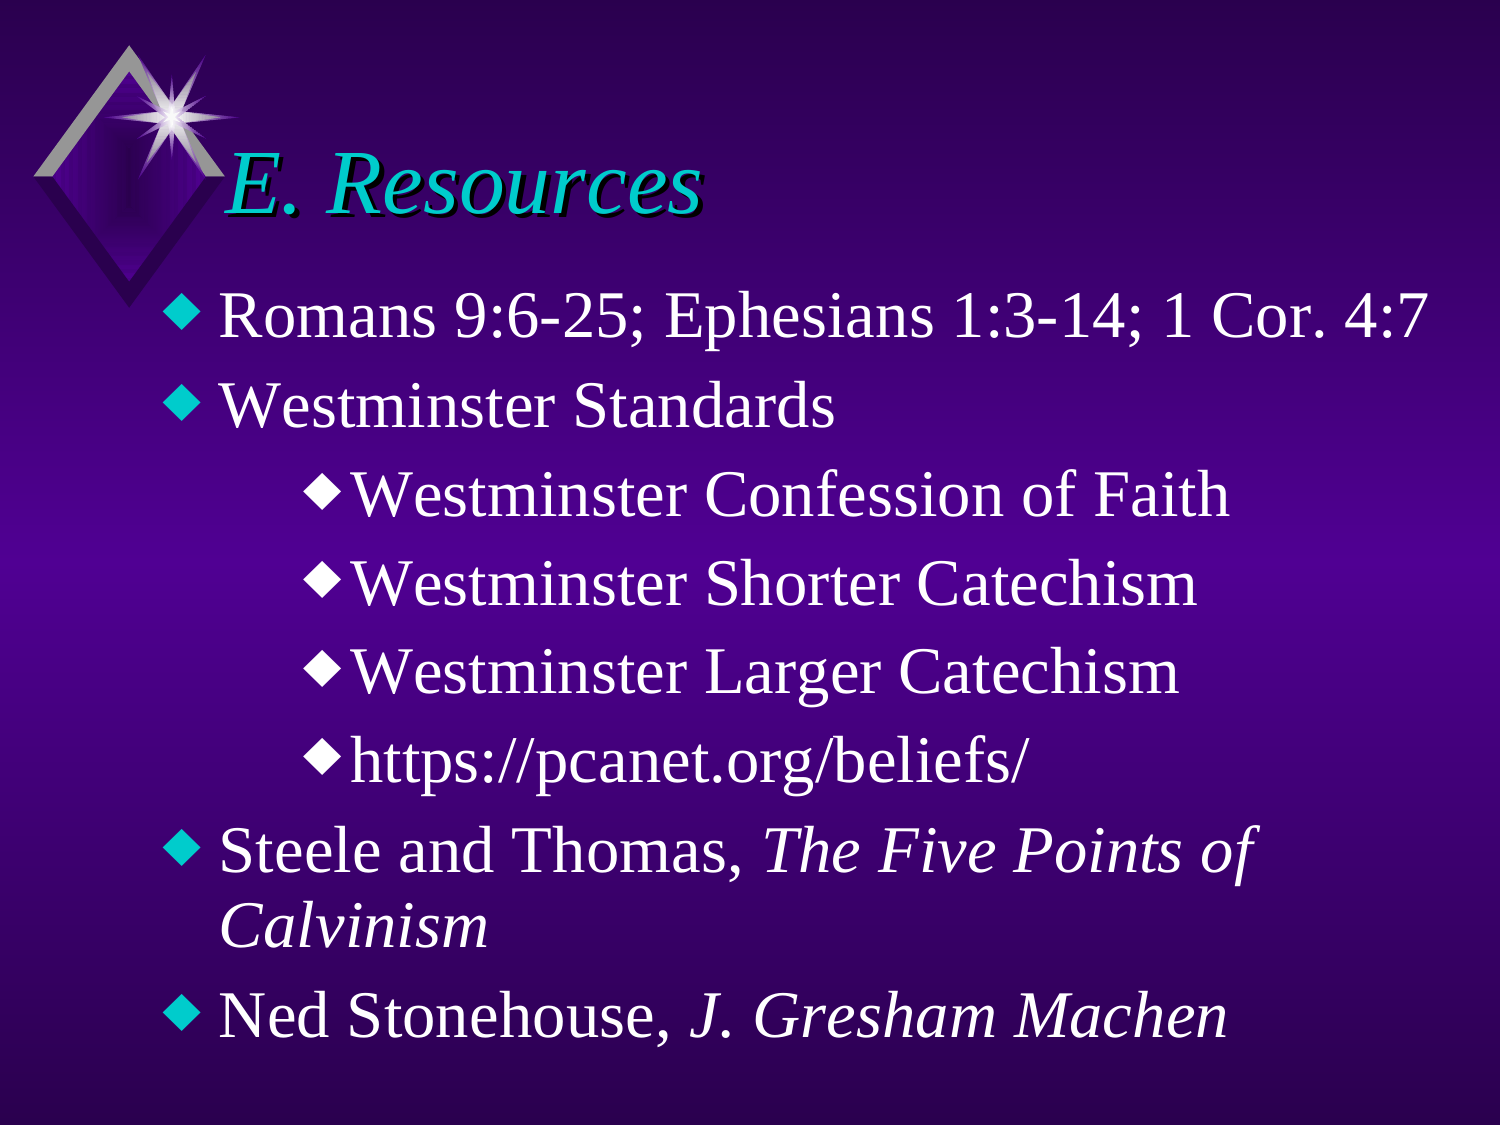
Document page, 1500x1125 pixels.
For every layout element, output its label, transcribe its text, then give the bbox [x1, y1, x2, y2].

title E. Resources [224, 65, 1388, 277]
list Romans 9:6-25; Ephesians 1:3-14; 1 Cor. 4:7 Westminster Standards Westminster Confession of Faith Westminster Shorter Catechism Westminster Larger Catechism https://pcanet.org/beliefs/ Steele and Thomas, The Five Points of Calvinism Ned Stonehouse, J. Gresham Machen [106, 277, 1458, 1053]
